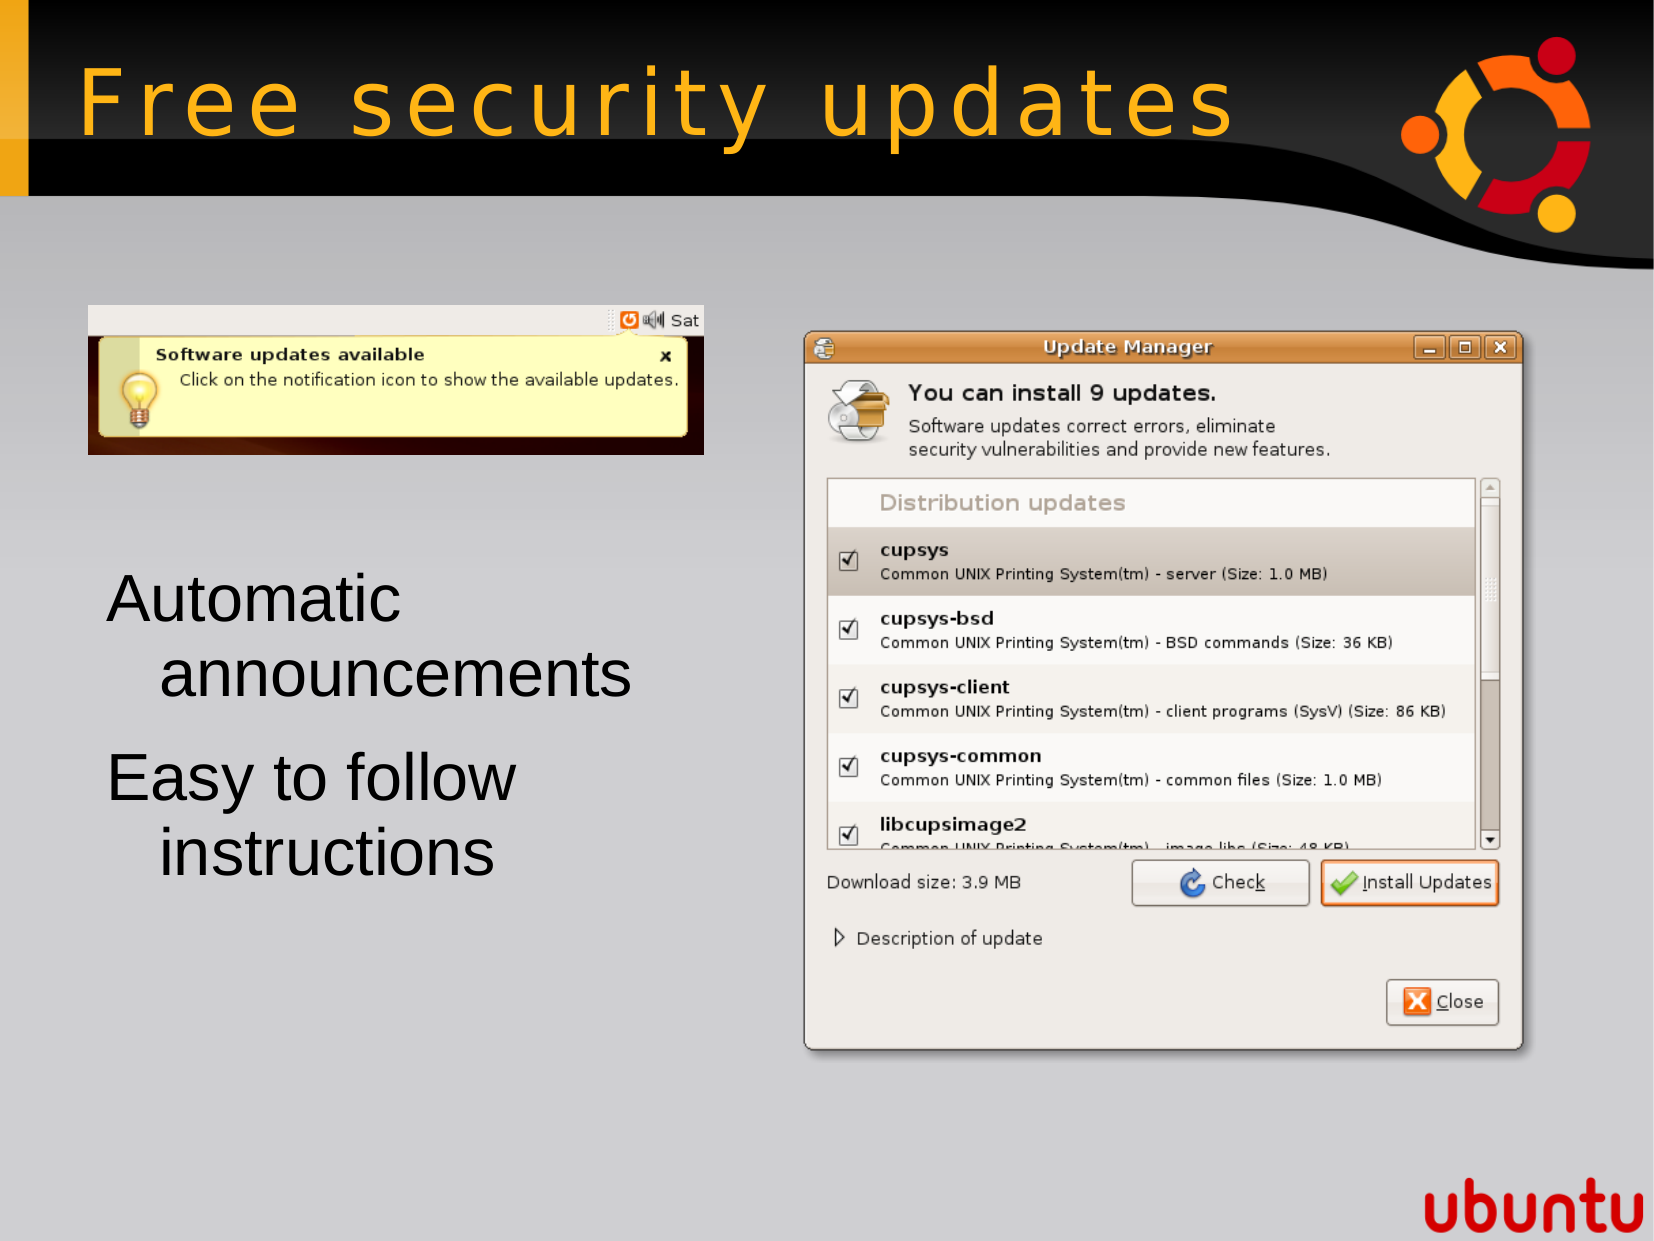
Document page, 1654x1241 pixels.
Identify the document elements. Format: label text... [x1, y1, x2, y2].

list Automatic announcements Easy to follow instructions [88, 561, 797, 975]
title Free security updates [76, 0, 1300, 207]
picture [0, 0, 1654, 1241]
